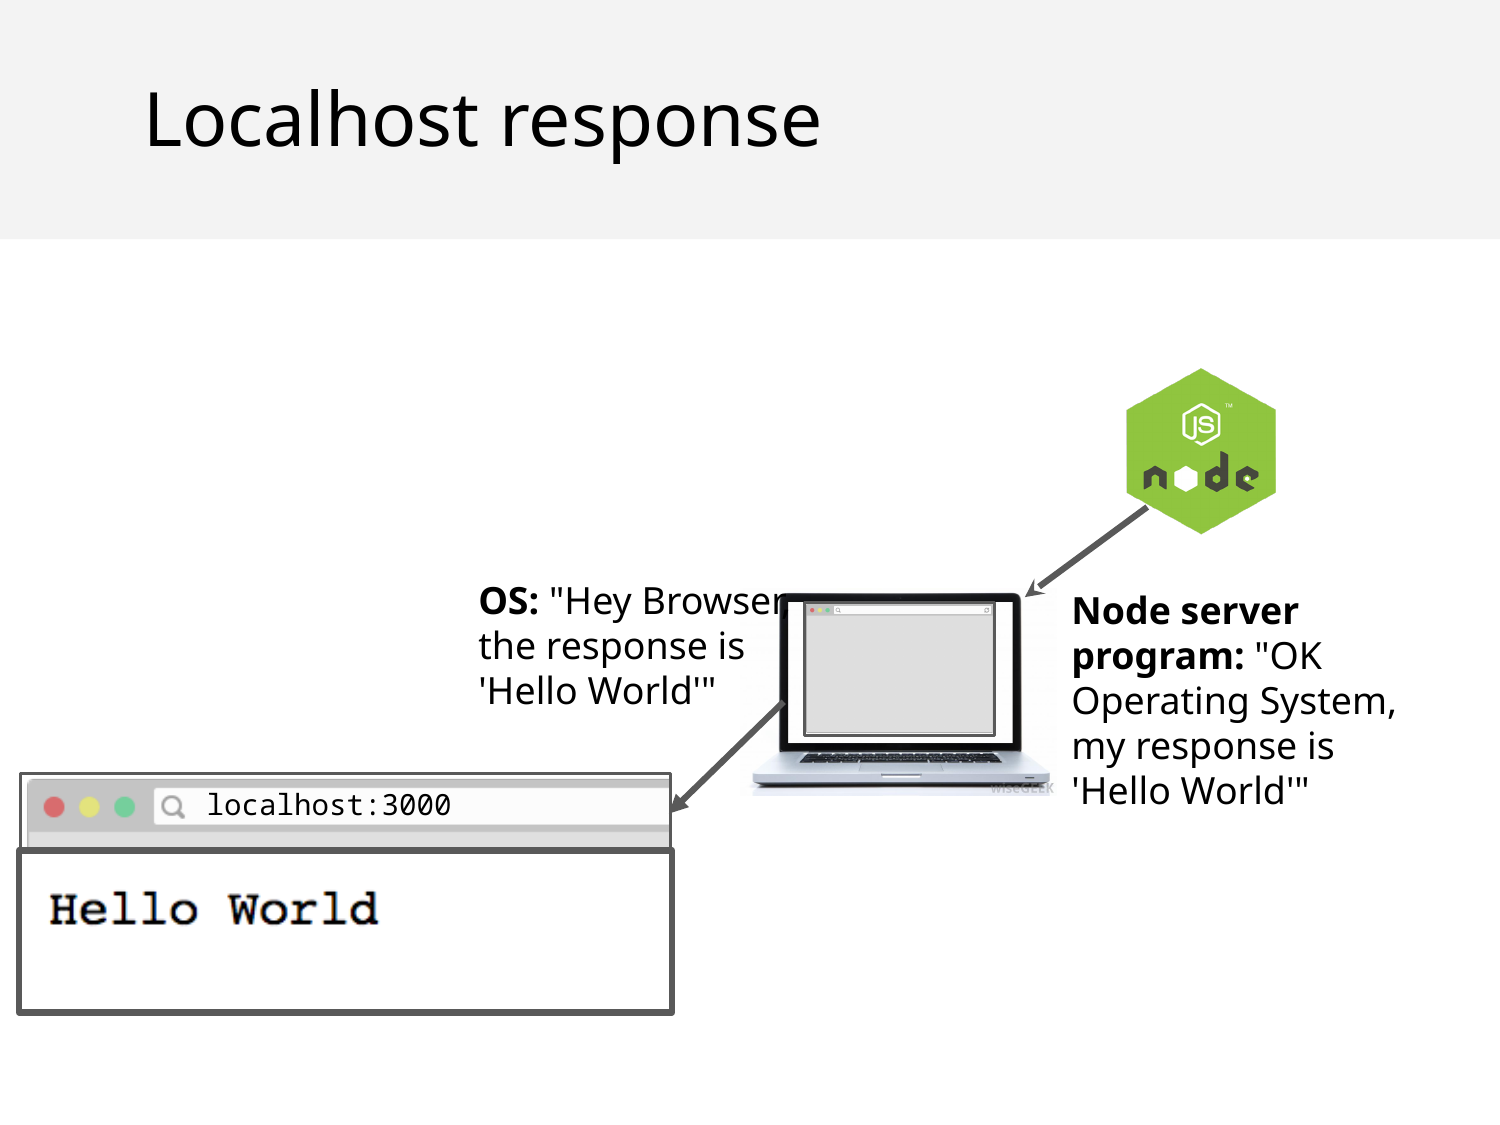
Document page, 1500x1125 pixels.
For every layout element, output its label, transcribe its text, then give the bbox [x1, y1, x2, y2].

picture [813, 603, 994, 735]
text_box localhost:3000 [191, 771, 623, 843]
picture [1115, 366, 1286, 537]
text_box OS: "Hey Browser, the response is 'Hello World'" [463, 561, 813, 801]
picture [22, 775, 669, 847]
title Localhost response [128, 56, 1372, 183]
text_box Node server program: "OK Operating System, my response is 'Hello World'" [1056, 572, 1443, 812]
picture [22, 853, 669, 1010]
picture [813, 588, 1056, 796]
